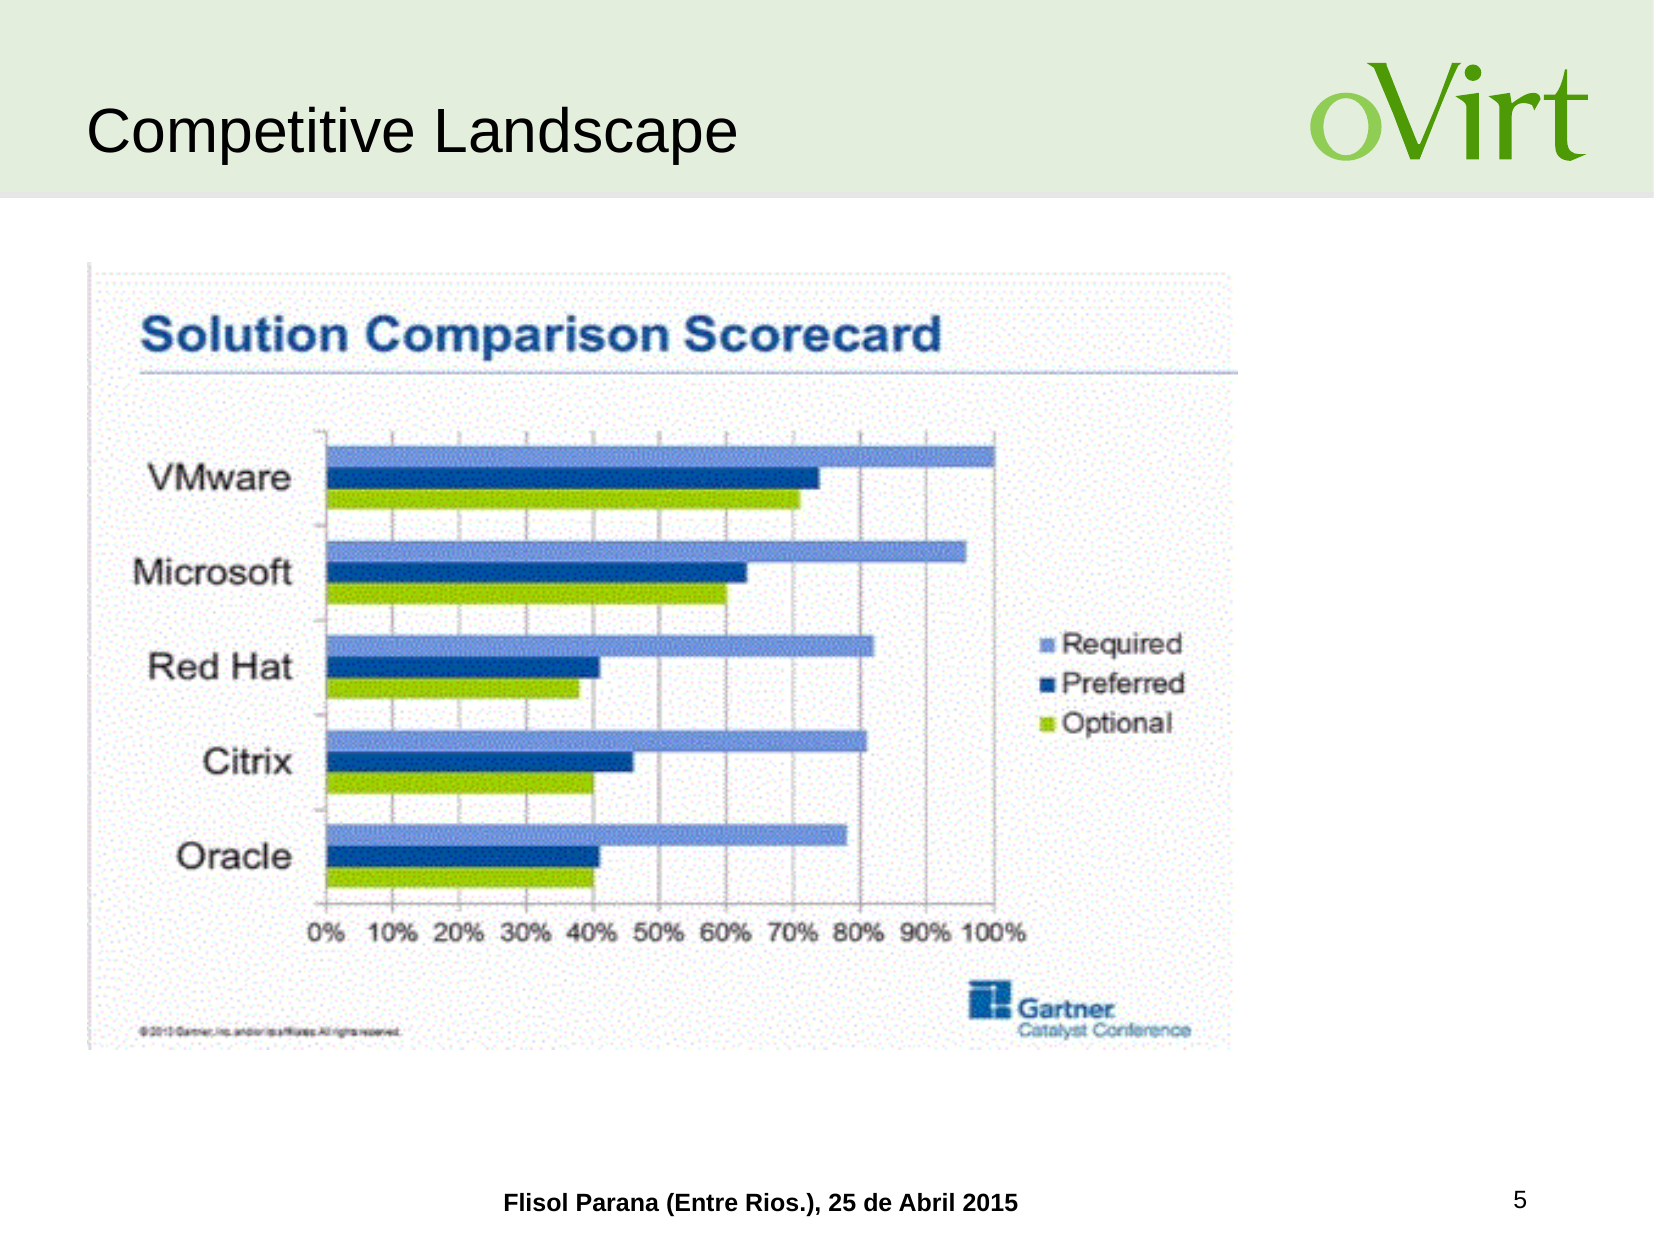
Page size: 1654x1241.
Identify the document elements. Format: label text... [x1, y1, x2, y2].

title Competitive Landscape [86, 36, 1307, 225]
picture [87, 262, 1238, 1051]
